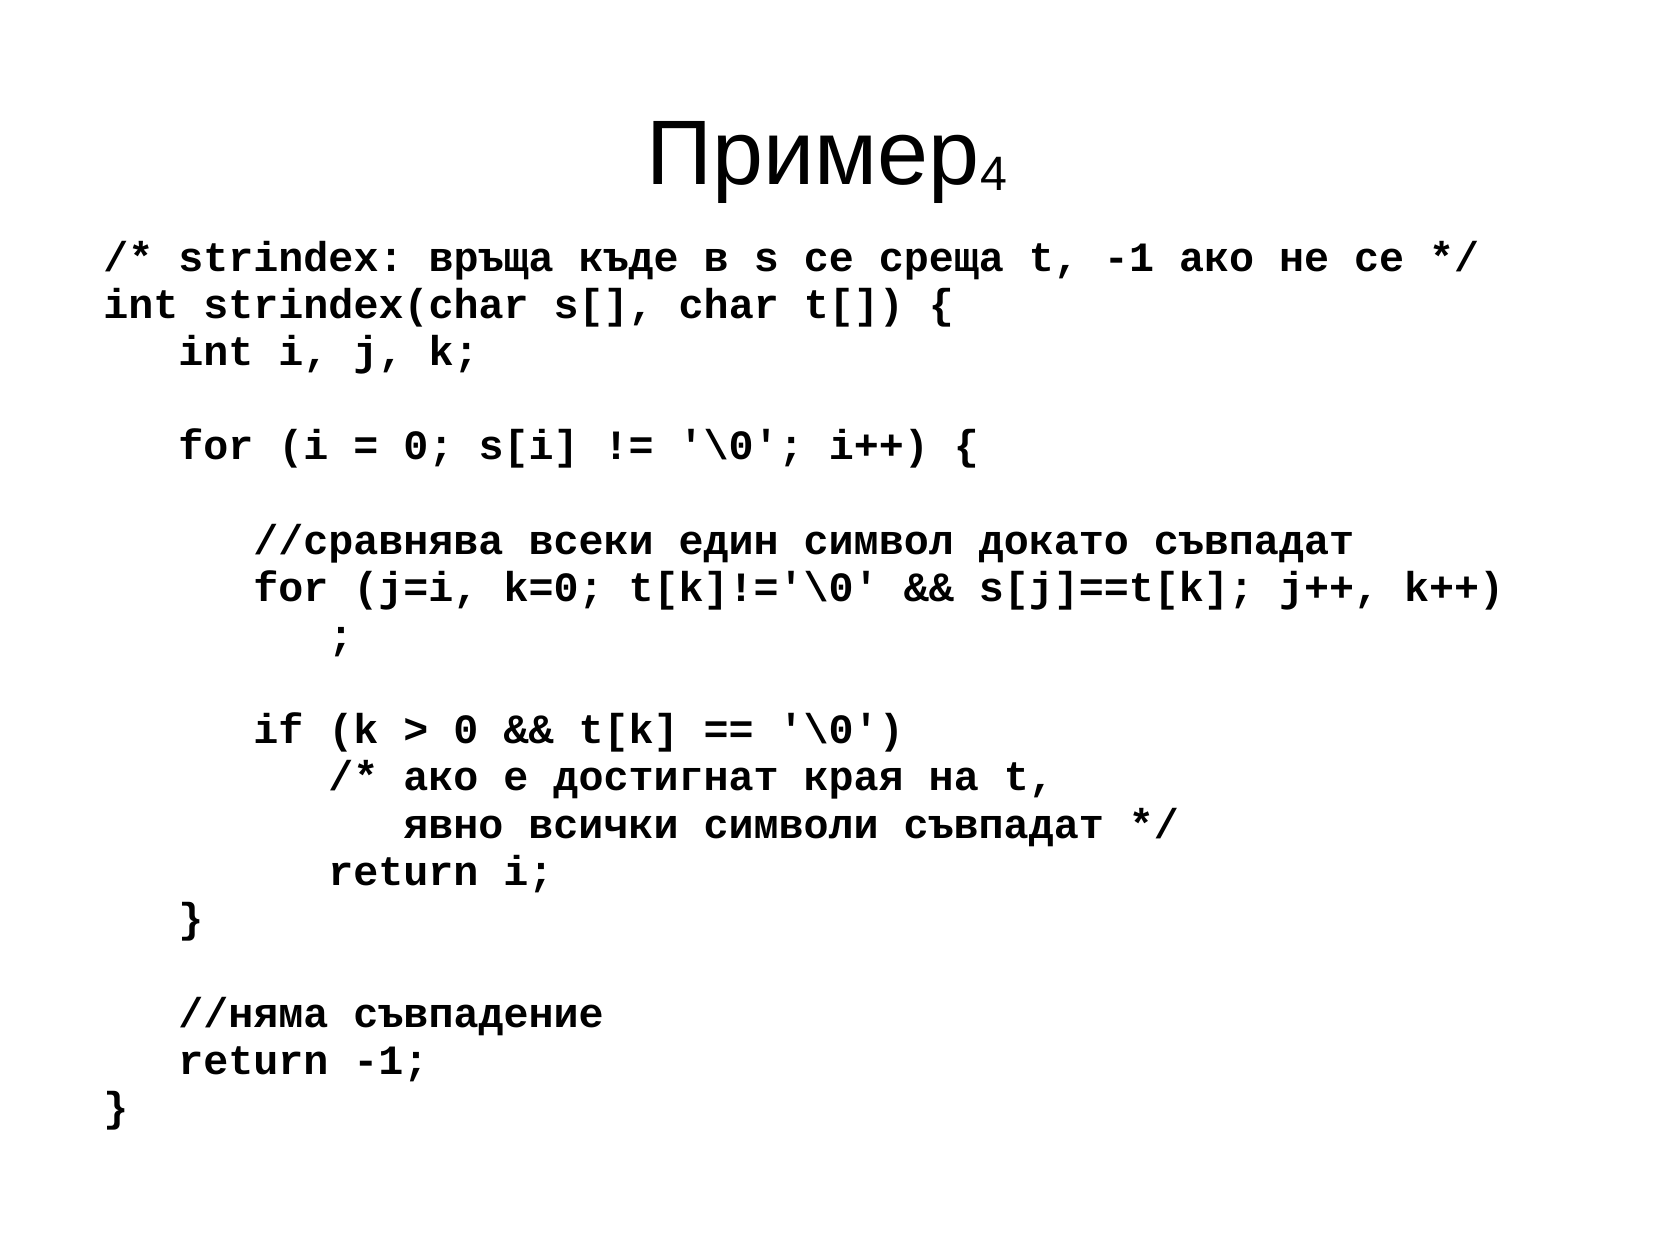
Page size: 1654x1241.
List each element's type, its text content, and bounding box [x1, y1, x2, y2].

text_box /* strindex: връща къде в s се среща t, -1 ако не се */ int strindex(char s[], char t[]) { int i, j, k; for (i = 0; s[i] != '\0'; i++) { //сравнява всеки един символ докато съвпадат for (j=i, k=0; t[k]!='\0' && s[j]==t[k]; j++, k++) ; if (k > 0 && t[k] == '\0') /* ако е достигнат края на t, явно всички символи съвпадат */ return i; } //няма съвпадение return -1; } [88, 229, 1565, 1152]
title Пример4 [82, 49, 1571, 257]
